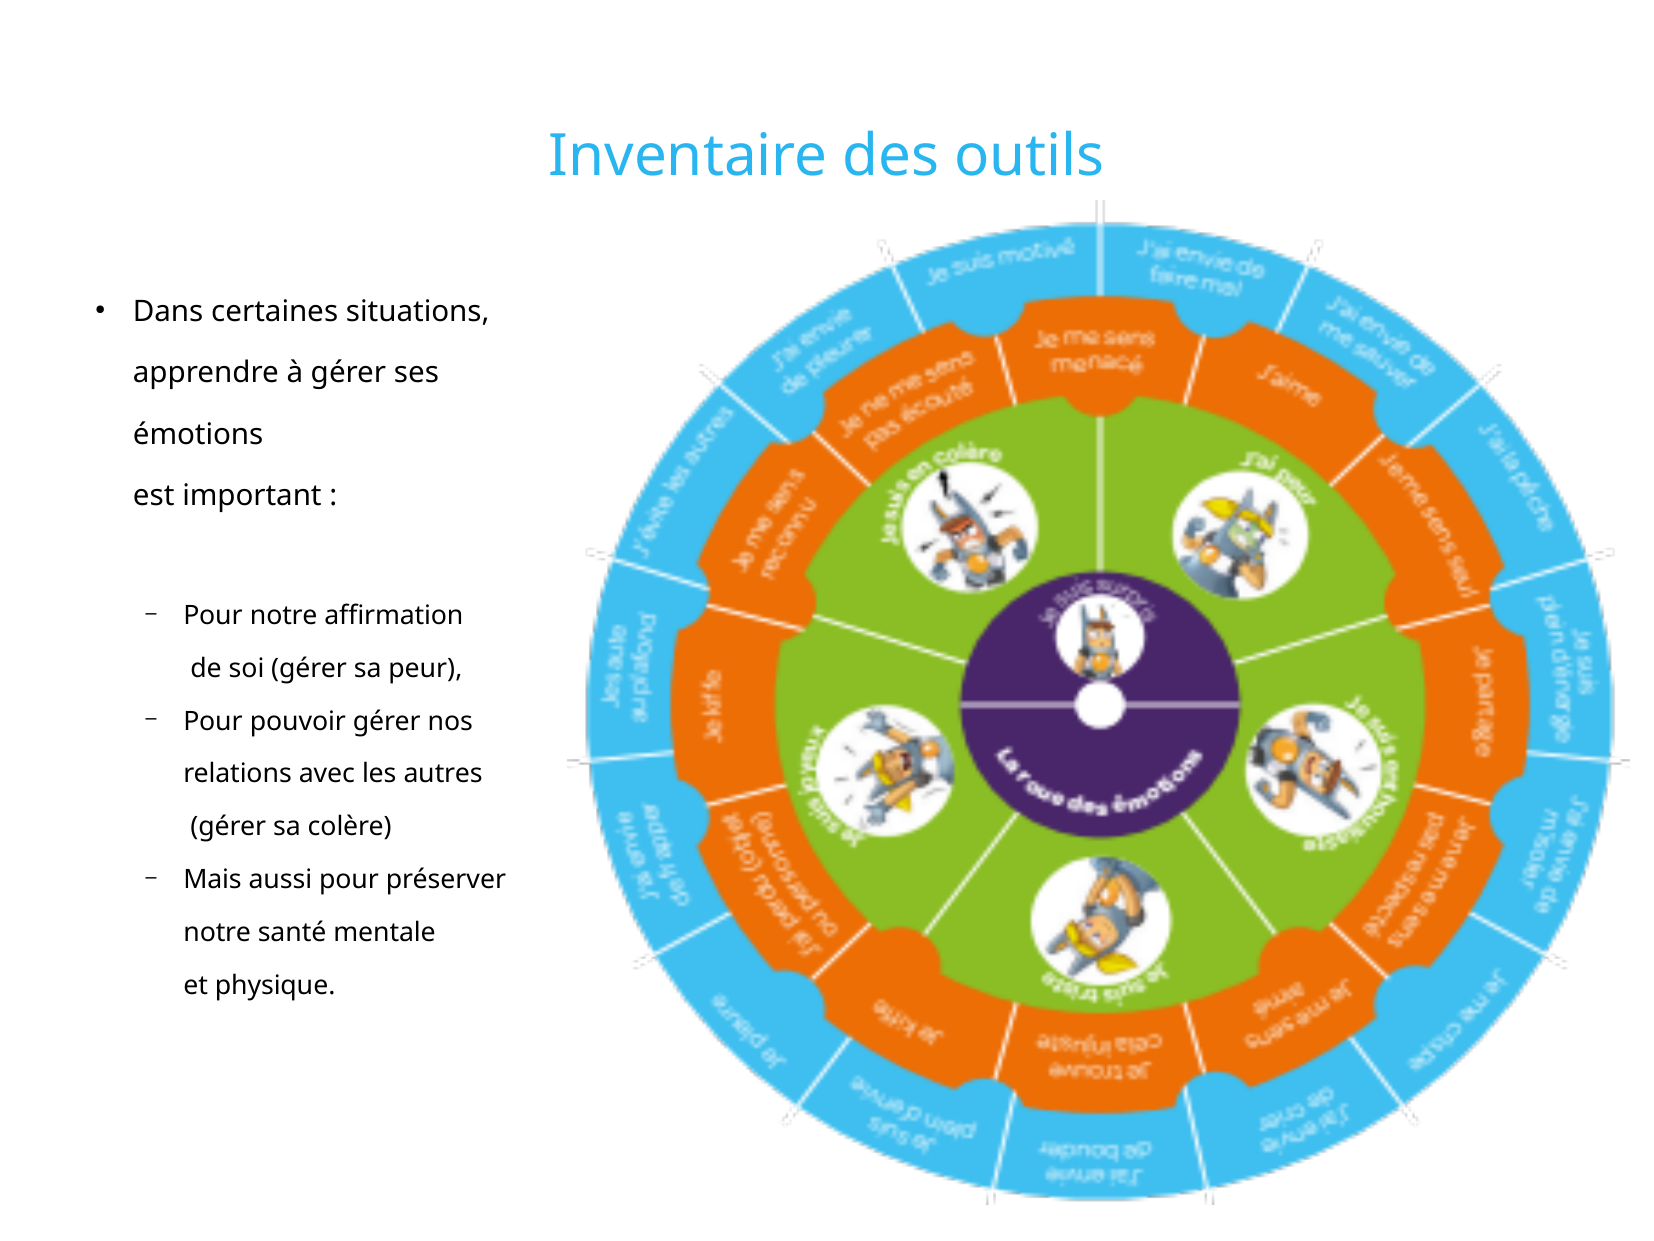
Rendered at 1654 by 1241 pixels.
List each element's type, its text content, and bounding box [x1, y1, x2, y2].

list Dans certaines situations, apprendre à gérer ses émotions est important : Pour notre affirmation de soi (gérer sa peur), Pour pouvoir gérer nos relations avec les autres (gérer sa colère) Mais aussi pour préserver notre santé mentale et physique. [82, 290, 566, 1010]
title Inventaire des outils [82, 49, 1571, 257]
picture [566, 200, 1630, 1205]
